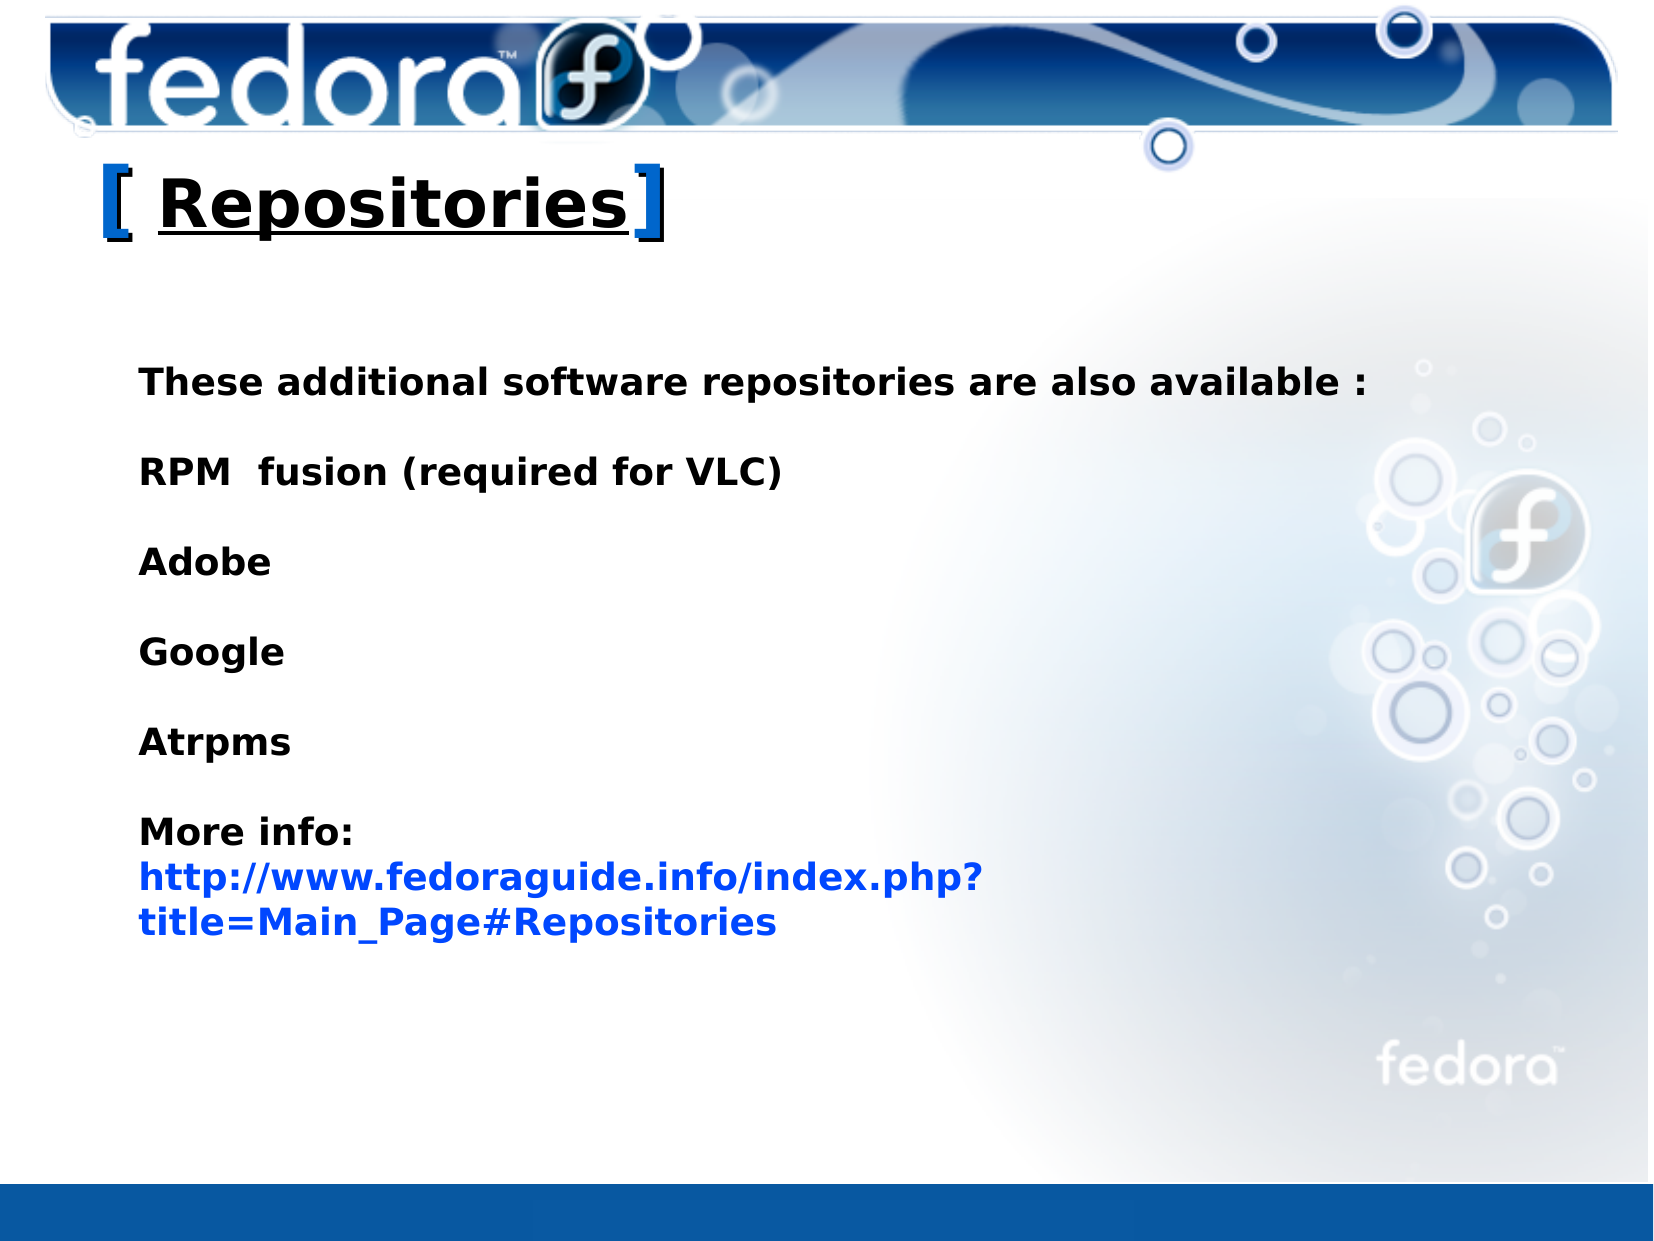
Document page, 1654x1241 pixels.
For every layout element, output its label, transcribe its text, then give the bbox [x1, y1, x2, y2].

picture [548, 198, 1648, 1182]
picture [0, 1184, 1654, 1241]
picture [45, 2, 1618, 177]
text_box These additional software repositories are also available : RPM fusion (required for VLC) Adobe Google Atrpms More info: http://www.fedoraguide.info/index.php?title=Main_Page#Repositories [123, 350, 1472, 996]
text_box [ Repositories] [96, 150, 745, 248]
